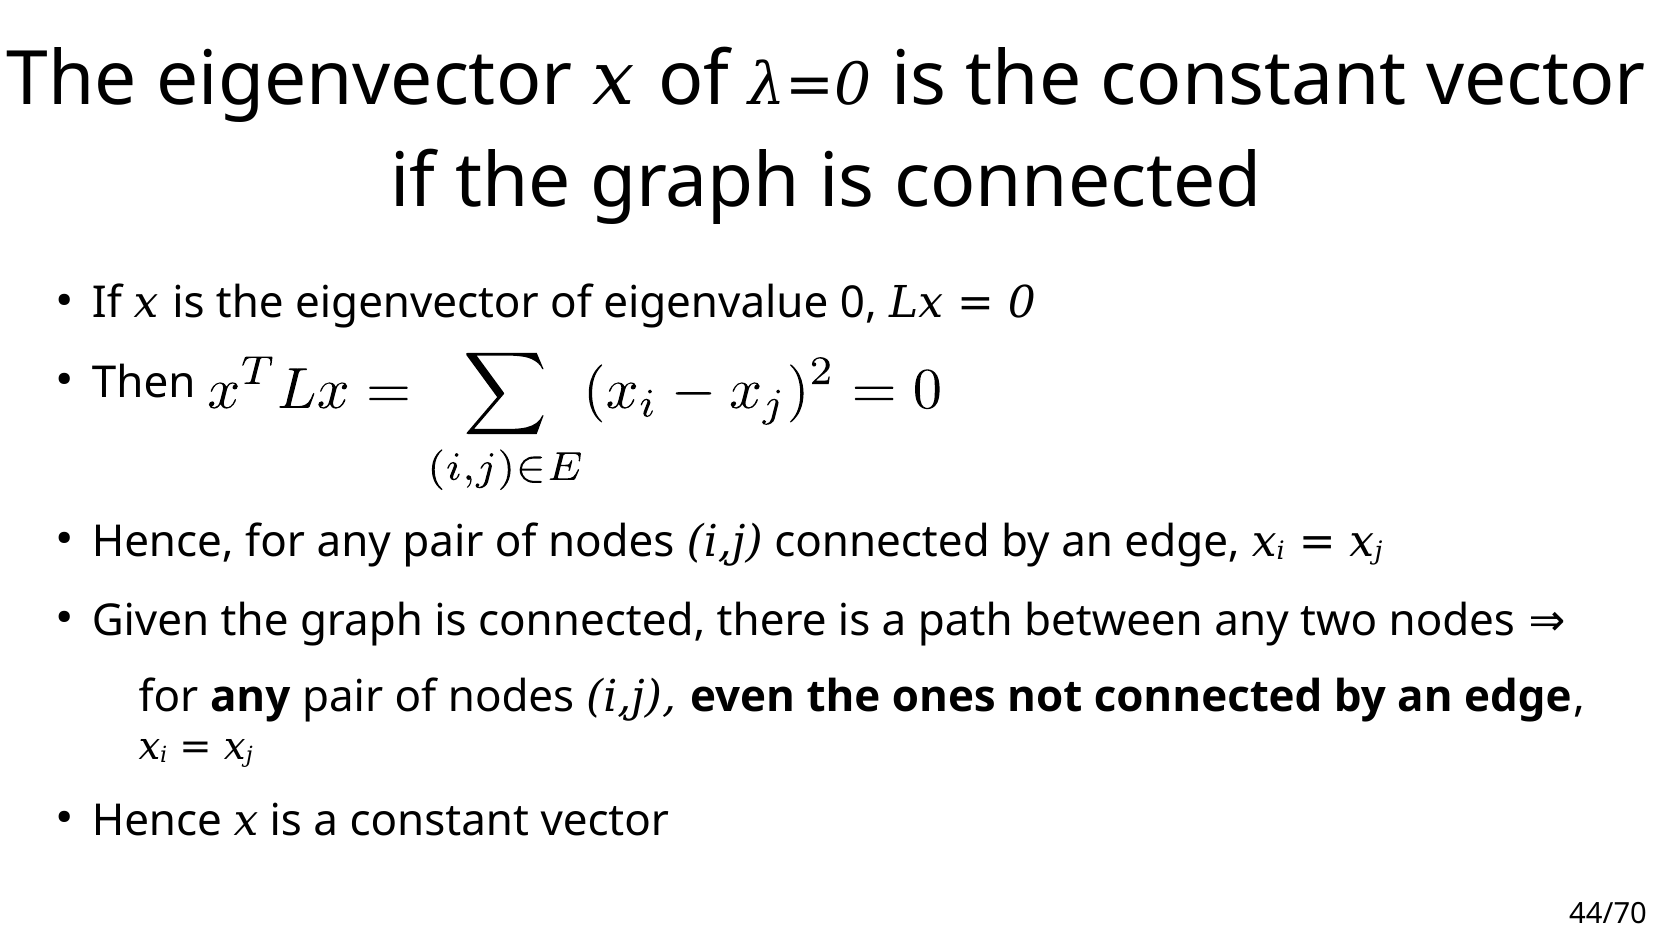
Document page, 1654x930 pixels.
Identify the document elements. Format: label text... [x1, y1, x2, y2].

title The eigenvector x of λ=0 is the constant vector if the graph is connected [0, 0, 1653, 254]
list If x is the eigenvector of eigenvalue 0, Lx = 0 Then Hence, for any pair of nodes (i,j) connected by an edge, xi = xj Given the graph is connected, there is a path between any two nodes ⇒ for any pair of nodes (i,j), even the ones not connected by an edge, xi = xj Hence x is a constant vector [45, 270, 1591, 901]
text_box [208, 352, 940, 491]
